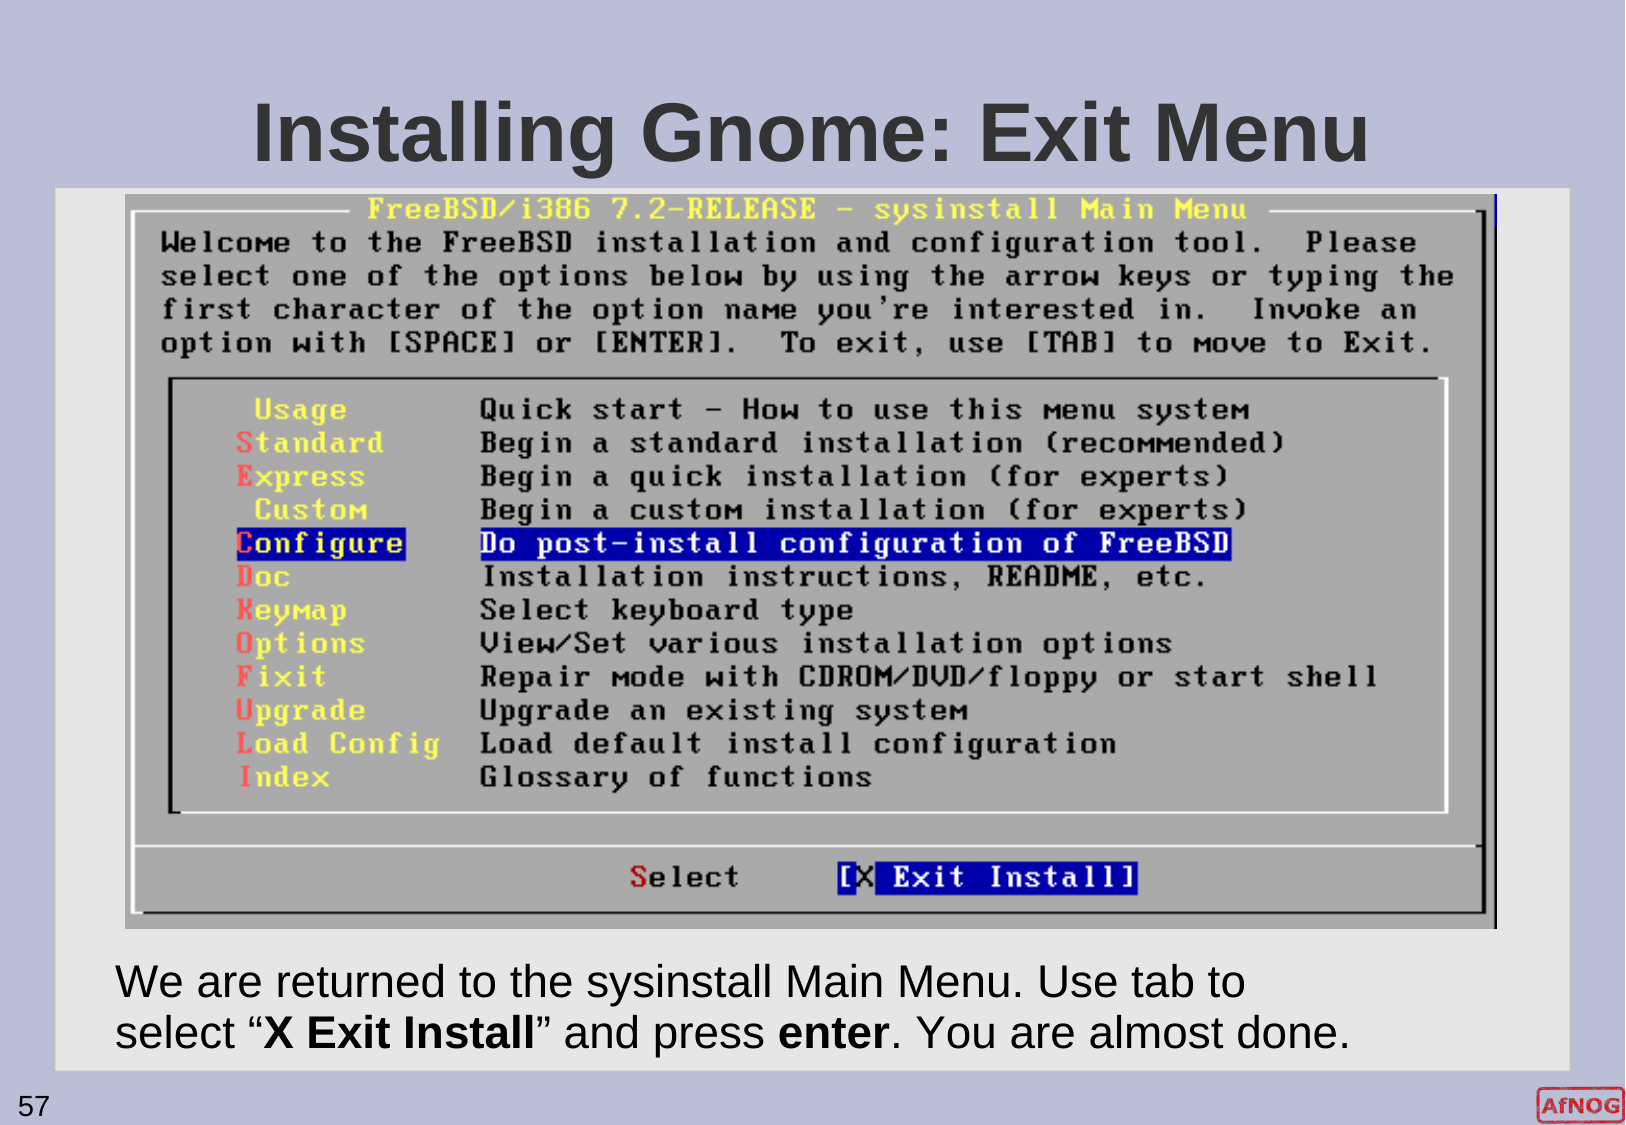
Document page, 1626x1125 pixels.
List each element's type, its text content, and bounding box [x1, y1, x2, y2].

text_box Installing Gnome: Exit Menu [54, 51, 1571, 207]
picture [1535, 1085, 1626, 1125]
picture [125, 194, 1497, 929]
text_box We are returned to the sysinstall Main Menu. Use tab to select “X Exit Install” and press enter. You are almost done. [100, 944, 1536, 1064]
